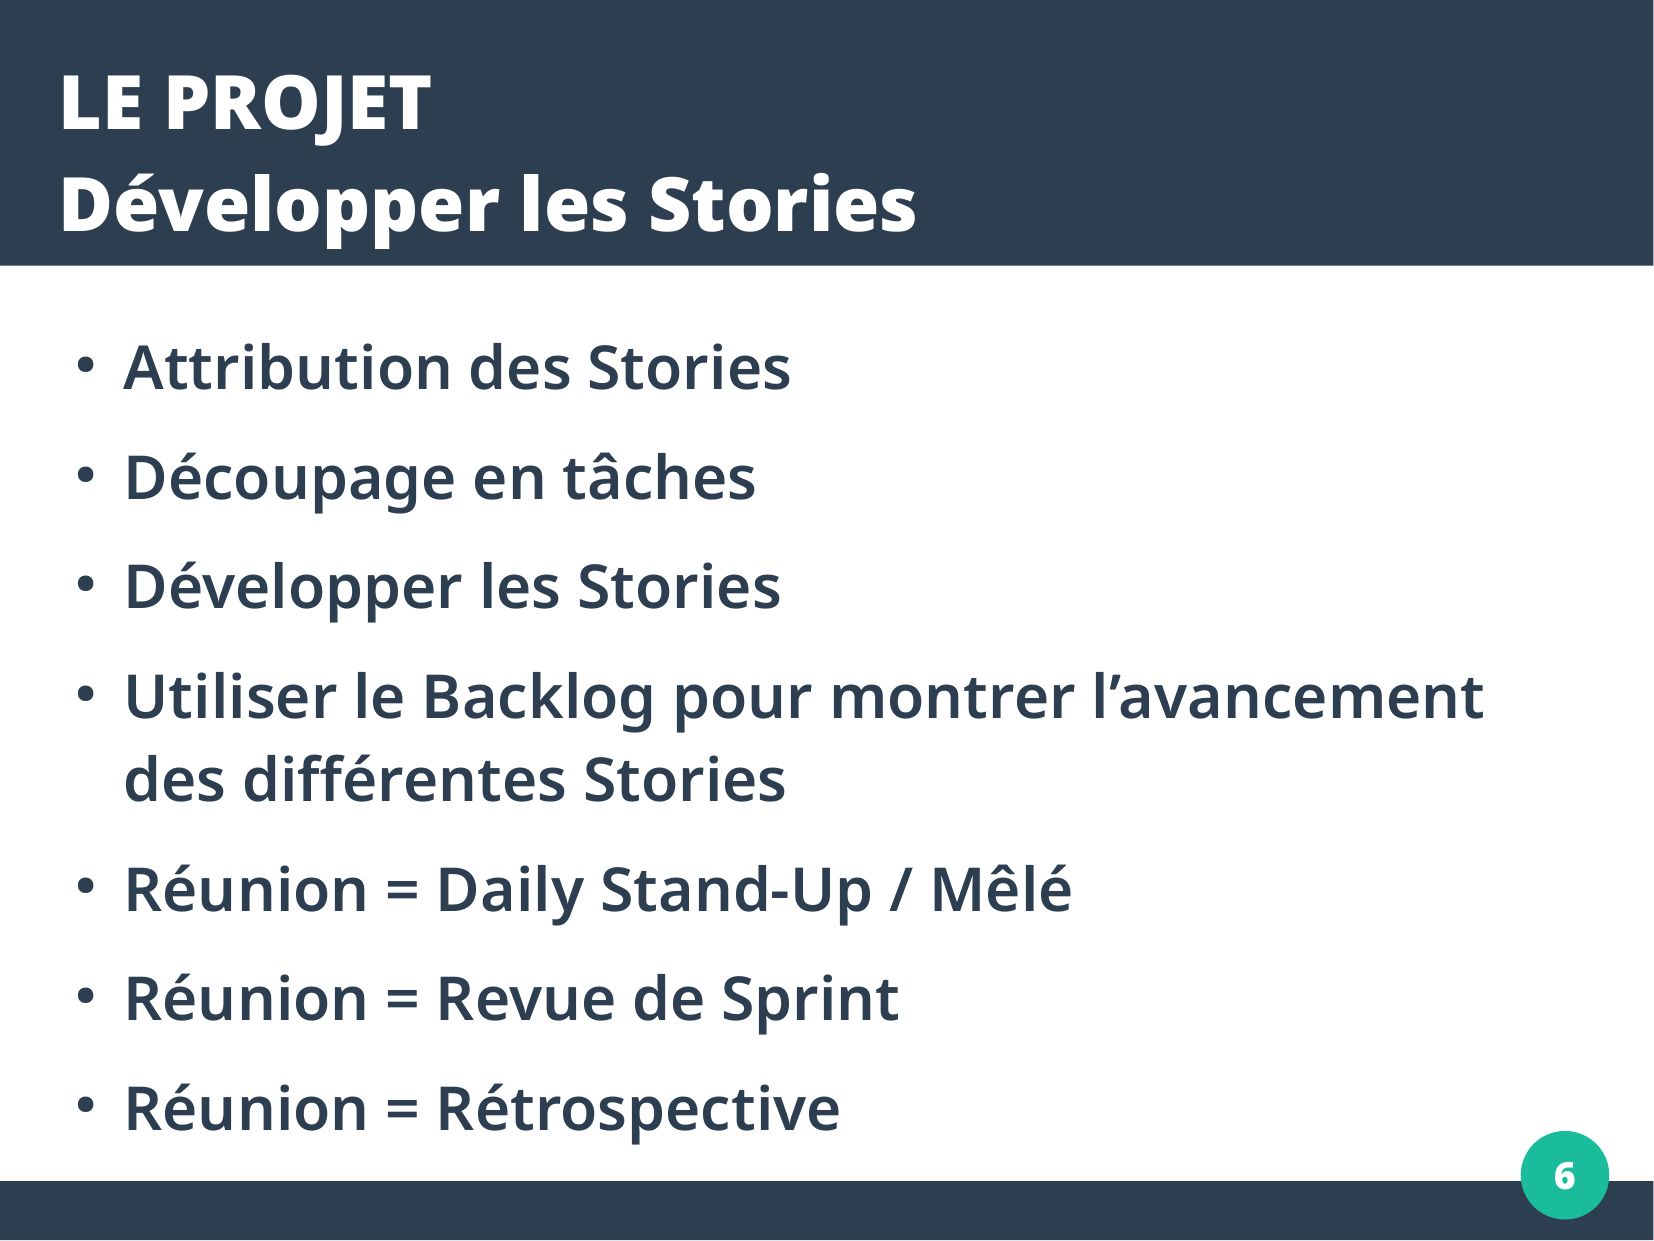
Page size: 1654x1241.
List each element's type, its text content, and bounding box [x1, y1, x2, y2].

list Attribution des Stories Découpage en tâches Développer les Stories Utiliser le Backlog pour montrer l’avancement des différentes Stories Réunion = Daily Stand-Up / Mêlé Réunion = Revue de Sprint Réunion = Rétrospective [59, 324, 1595, 1152]
title LE PROJET Développer les Stories [59, 49, 1595, 207]
